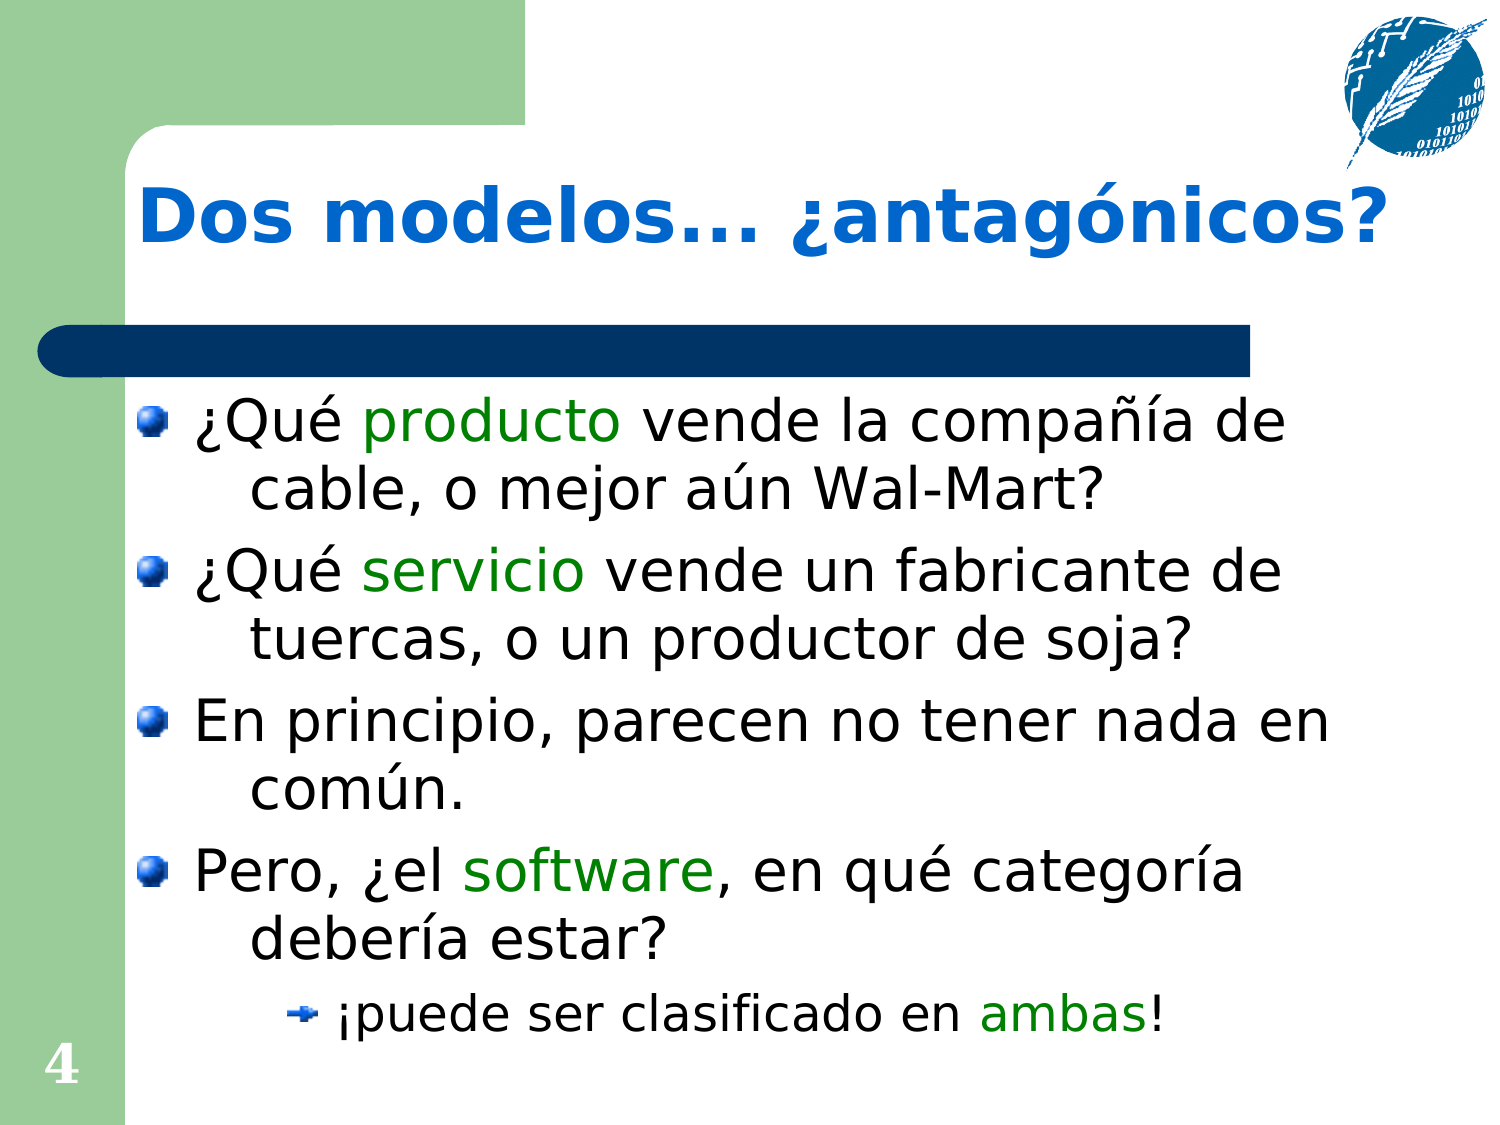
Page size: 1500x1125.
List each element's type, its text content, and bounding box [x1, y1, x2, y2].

list ¿Qué producto vende la compañía de cable, o mejor aún Wal-Mart? ¿Qué servicio vende un fabricante de tuercas, o un productor de soja? En principio, parecen no tener nada en común. Pero, ¿el software, en qué categoría debería estar? ¡puede ser clasificado en ambas! [137, 387, 1400, 1045]
picture [1436, 127, 1450, 136]
picture [1341, 15, 1487, 172]
picture [1427, 138, 1431, 148]
picture [1433, 139, 1440, 147]
picture [1416, 140, 1425, 149]
title Dos modelos... ¿antagónicos? [136, 136, 1414, 301]
